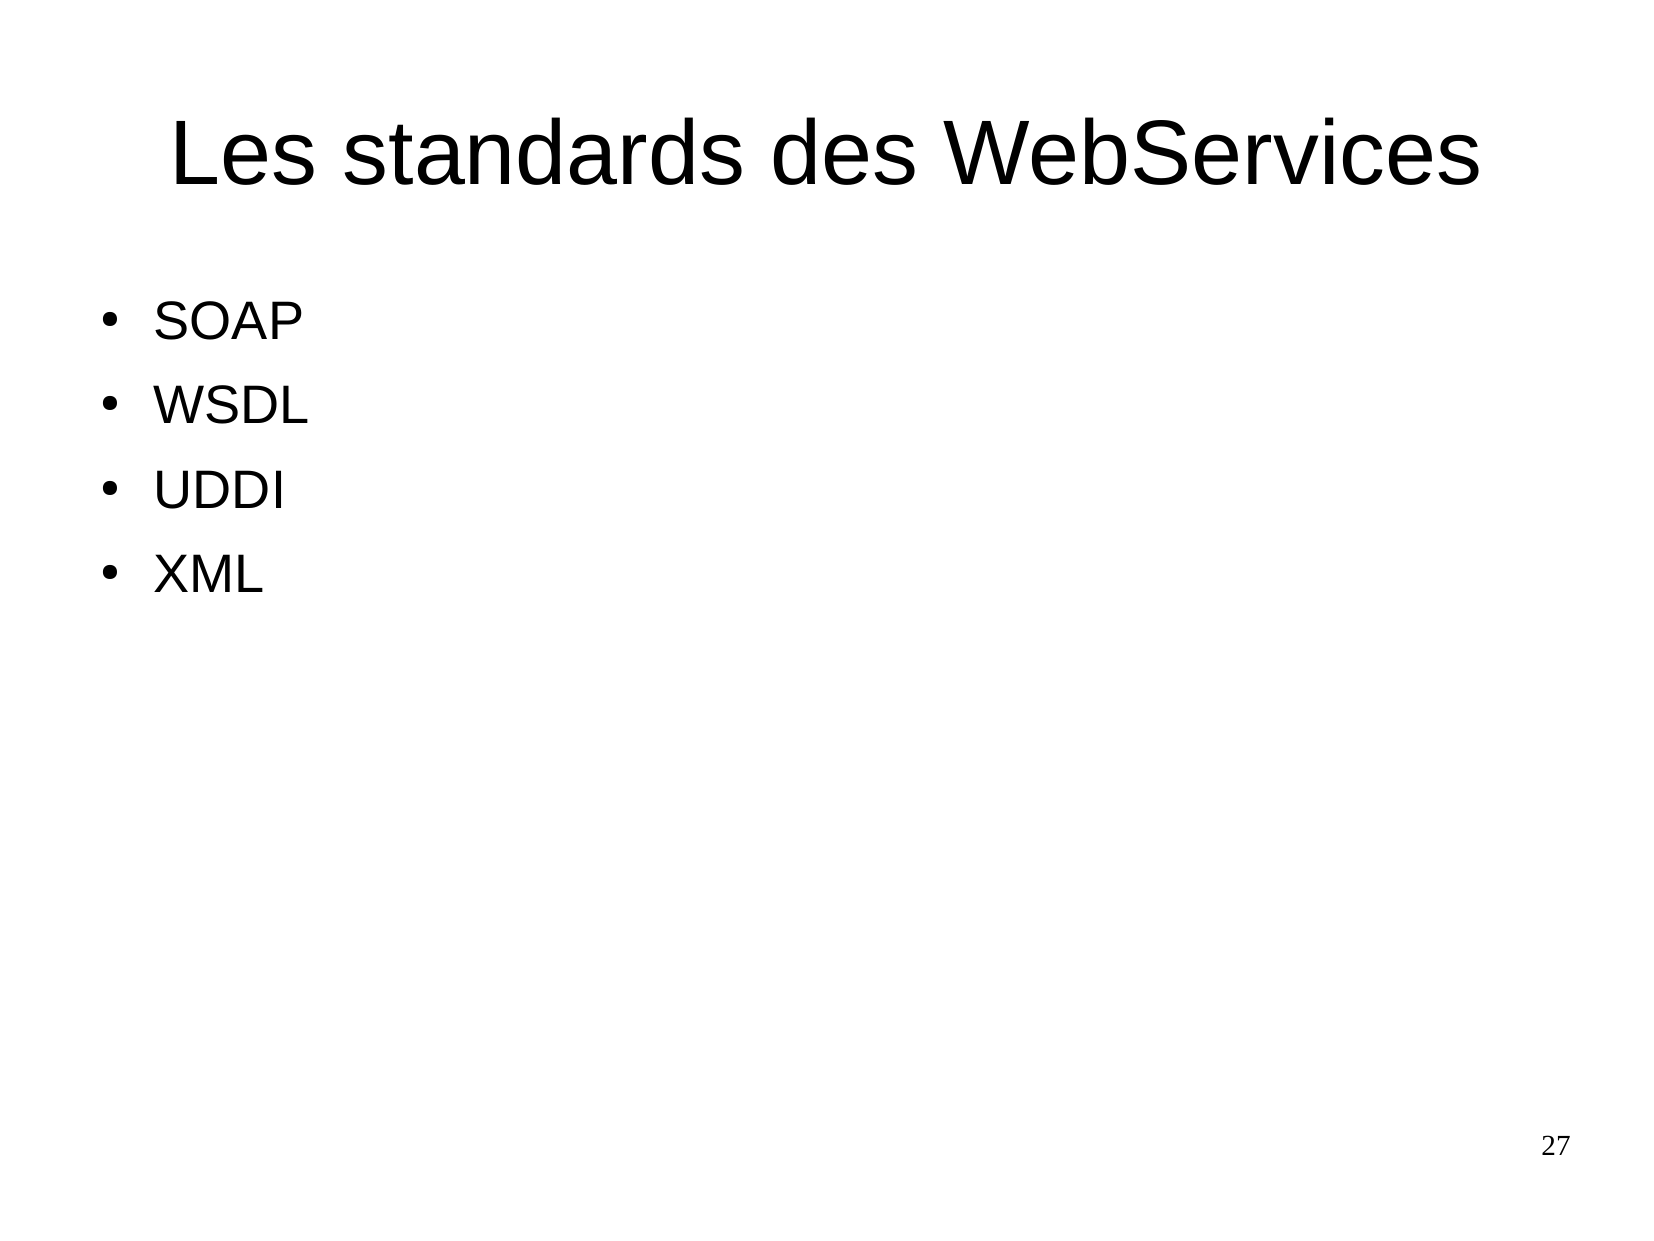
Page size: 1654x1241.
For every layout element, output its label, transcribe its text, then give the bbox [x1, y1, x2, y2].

title Les standards des WebServices [82, 56, 1571, 250]
list SOAP WSDL UDDI XML [82, 290, 1571, 1094]
